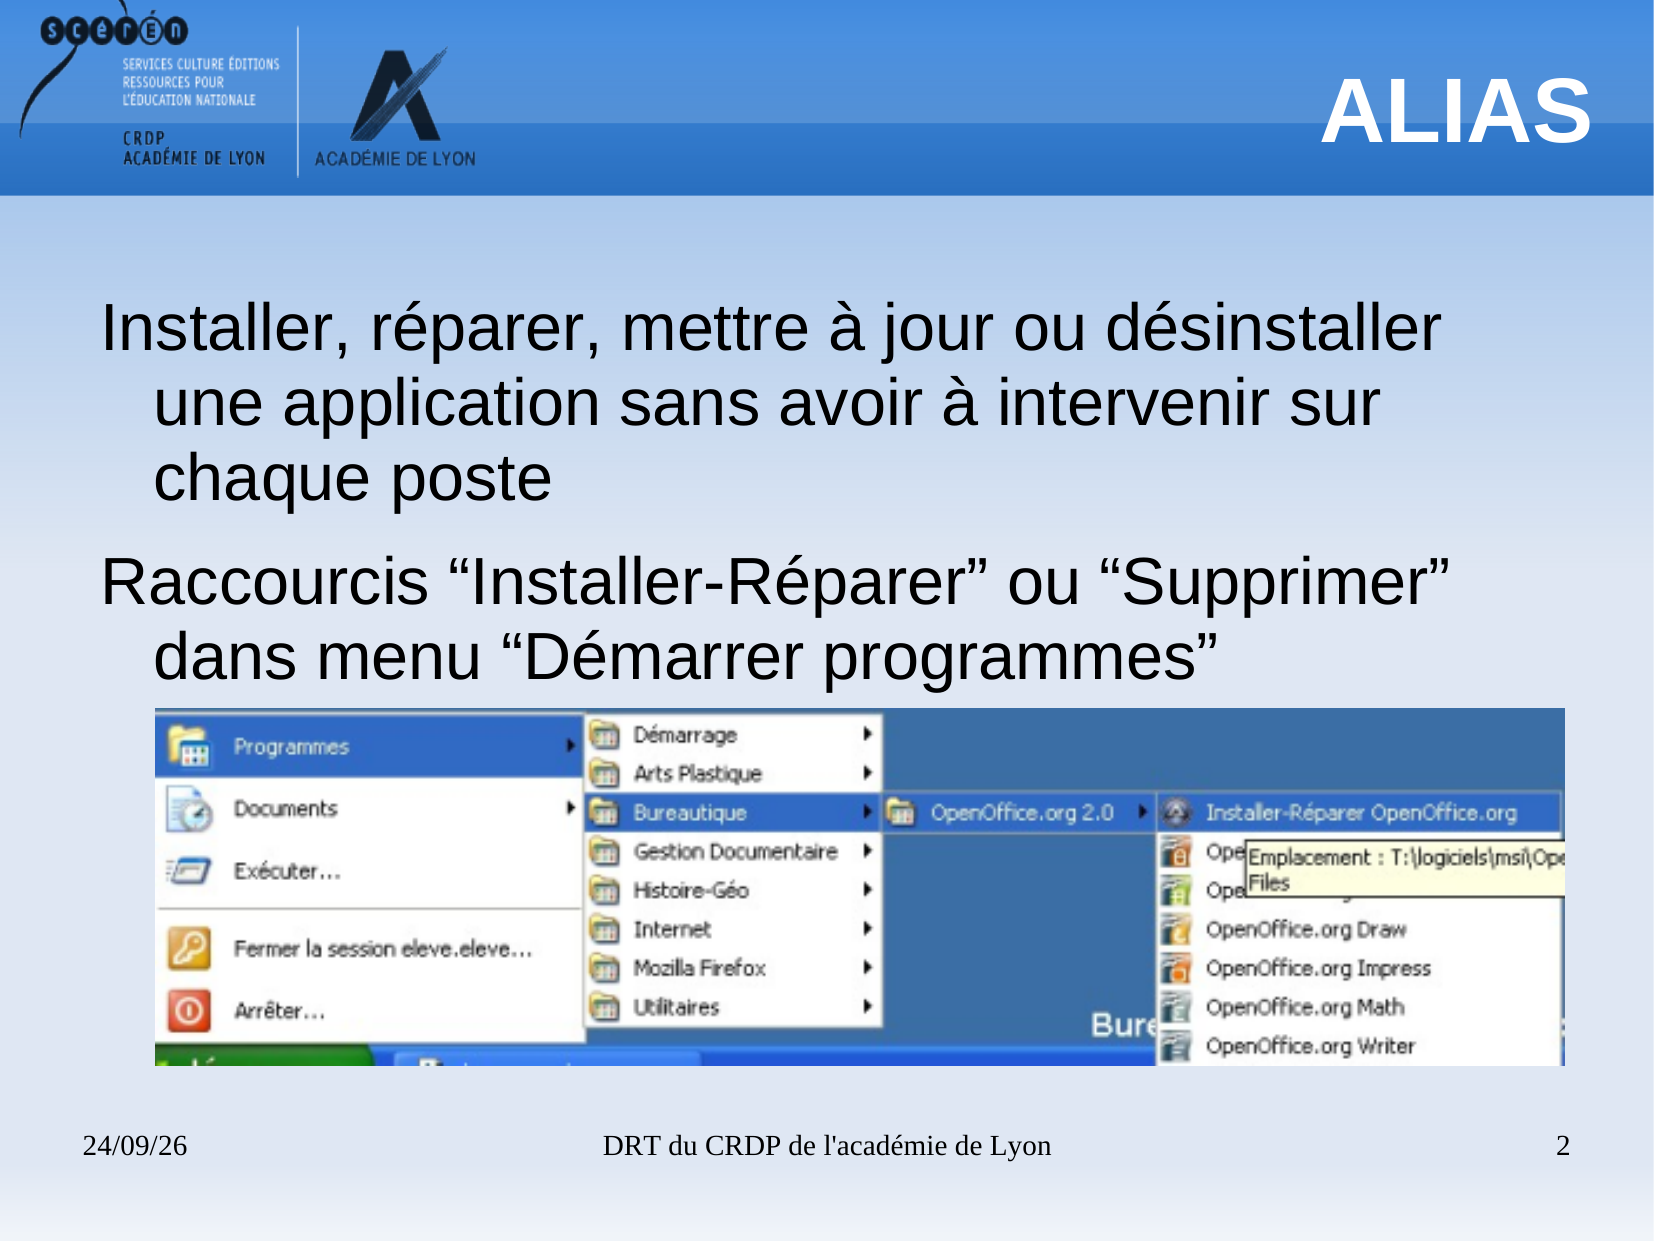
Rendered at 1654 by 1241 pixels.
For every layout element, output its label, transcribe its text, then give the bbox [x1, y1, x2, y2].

text_box ALIAS [502, 59, 1595, 162]
picture [0, 0, 1654, 1241]
list Installer, réparer, mettre à jour ou désinstaller une application sans avoir à intervenir sur chaque poste Raccourcis “Installer-Réparer” ou “Supprimer” dans menu “Démarrer programmes” [82, 290, 1571, 1094]
